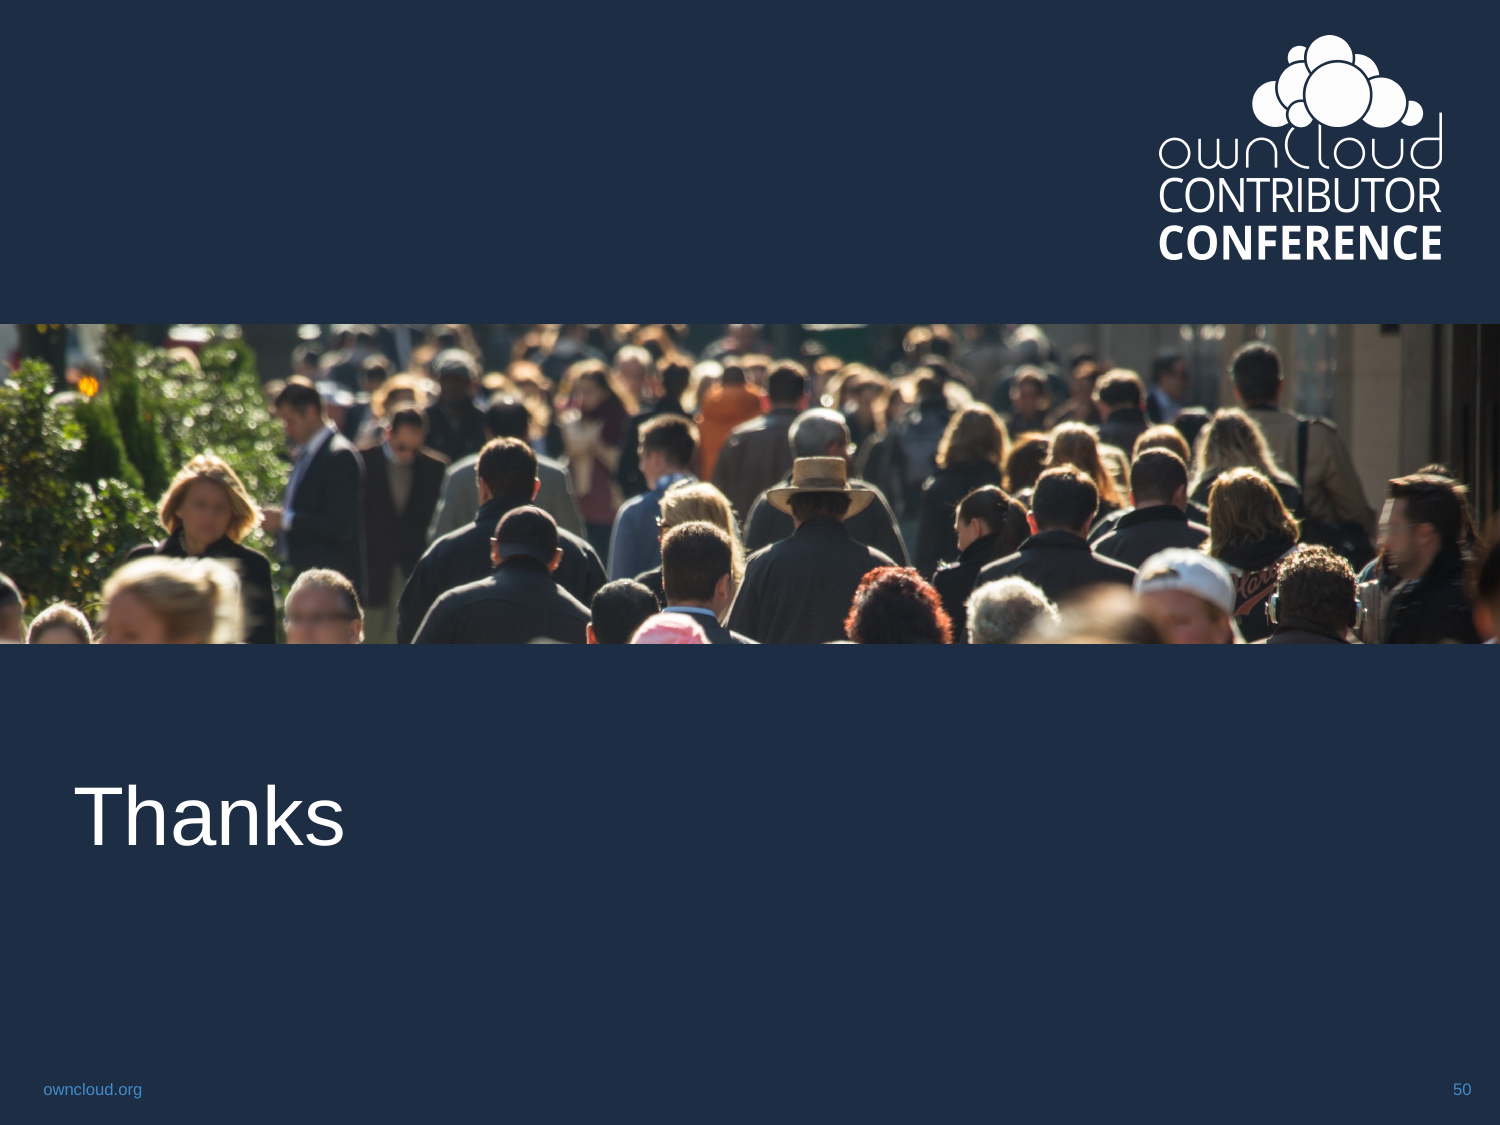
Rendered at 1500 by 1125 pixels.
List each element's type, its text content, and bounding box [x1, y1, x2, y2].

picture [1159, 35, 1442, 260]
picture [0, 324, 1500, 644]
title Thanks [58, 754, 1427, 942]
